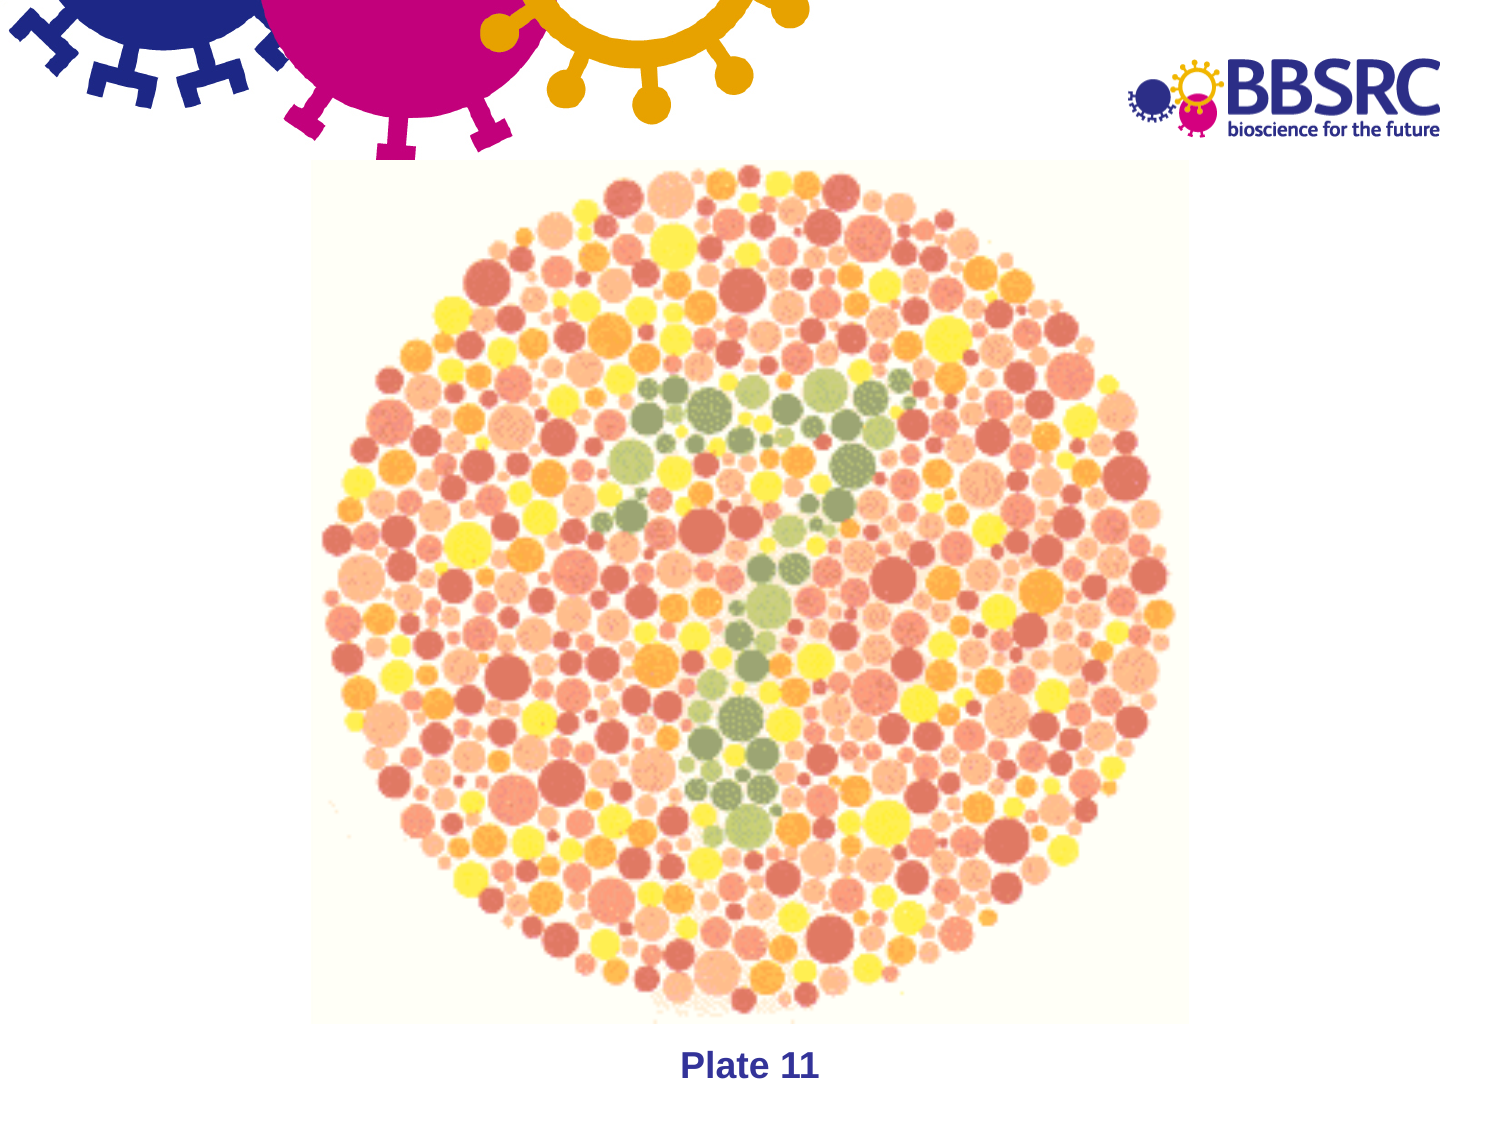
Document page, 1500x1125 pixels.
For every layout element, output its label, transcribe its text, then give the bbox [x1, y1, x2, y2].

text_box Plate 11 [431, 1033, 1069, 1095]
picture [311, 160, 1189, 1024]
